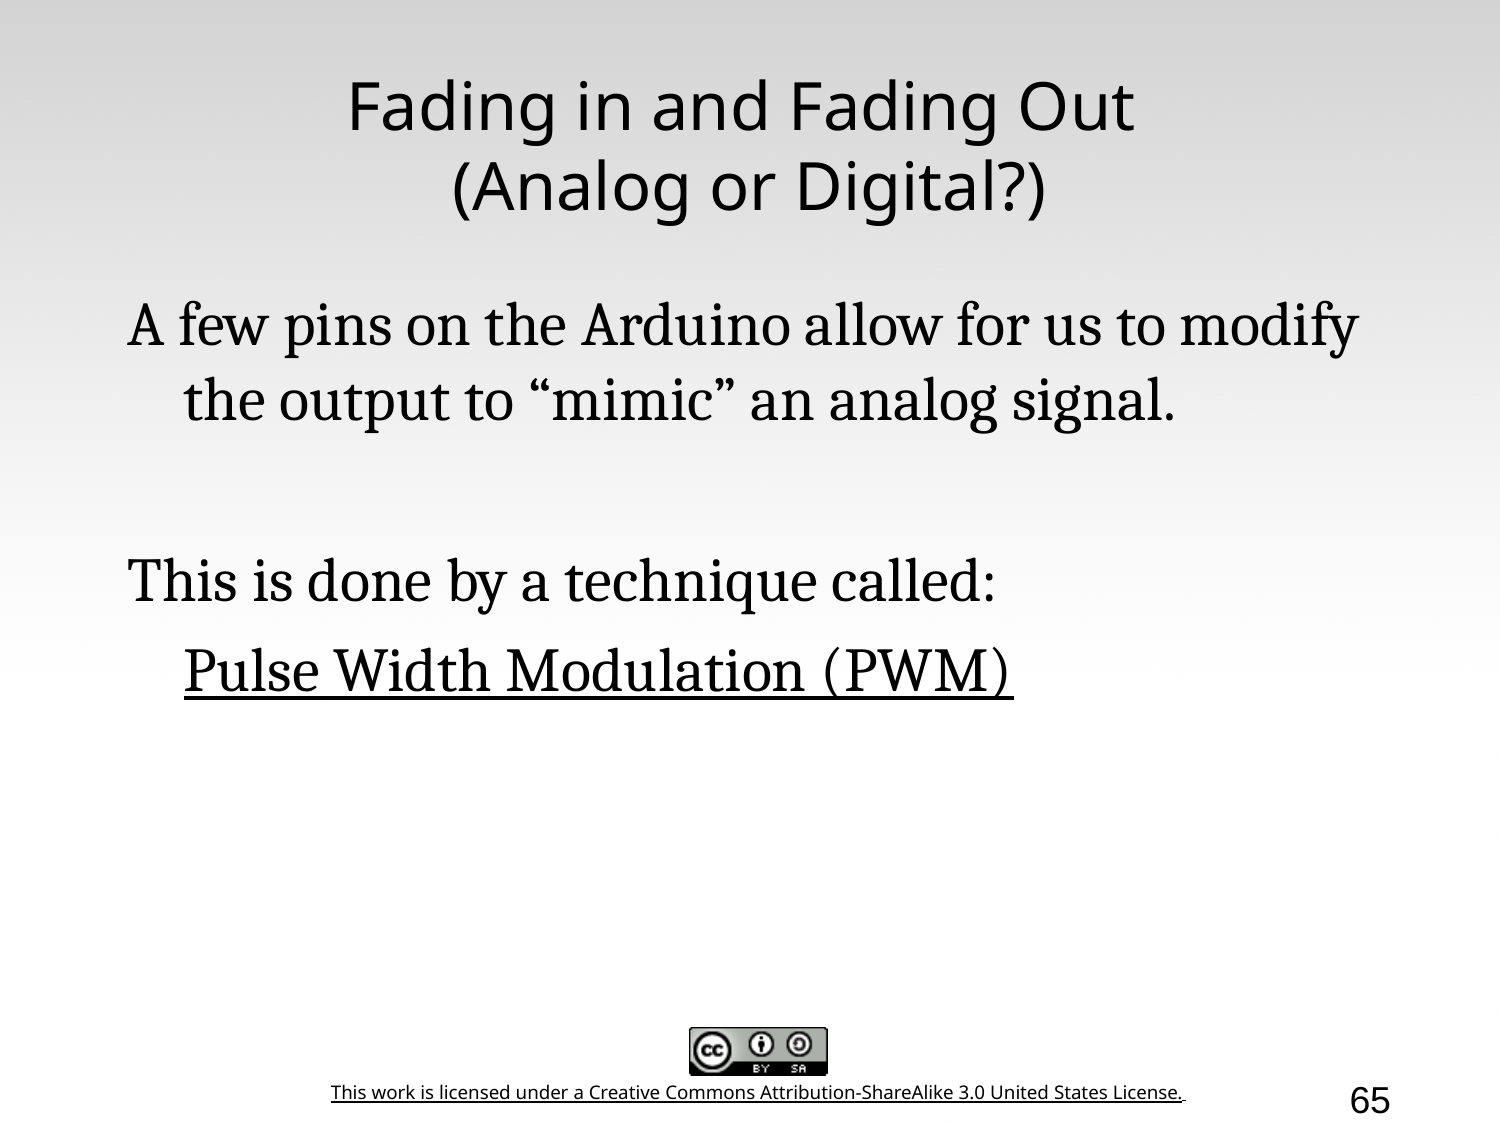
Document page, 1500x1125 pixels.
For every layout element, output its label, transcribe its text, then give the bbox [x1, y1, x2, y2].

list A few pins on the Arduino allow for us to modify the output to “mimic” an analog signal. This is done by a technique called: Pulse Width Modulation (PWM) [112, 274, 1388, 1000]
title Fading in and Fading Out (Analog or Digital?) [112, 49, 1388, 238]
picture [0, 0, 1500, 1125]
